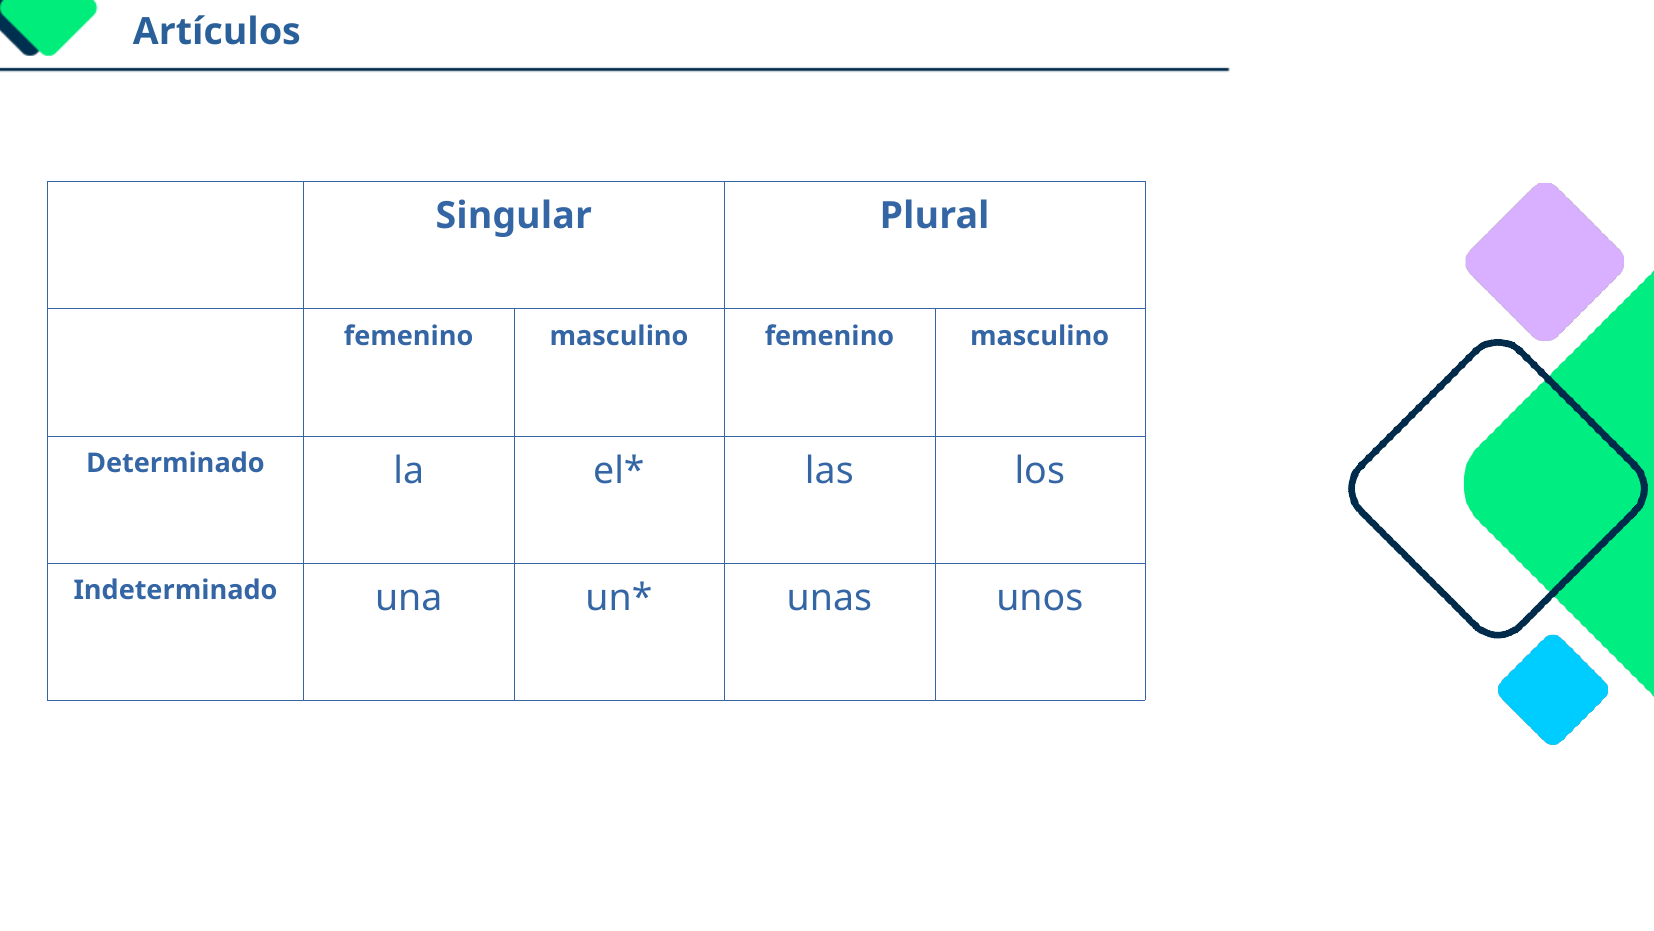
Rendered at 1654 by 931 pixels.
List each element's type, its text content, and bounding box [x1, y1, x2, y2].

table_cell las [725, 437, 935, 563]
table_cell masculino [515, 309, 724, 436]
table_cell los [936, 437, 1145, 563]
table_cell unos [936, 564, 1145, 700]
text_box Artículos [118, 0, 562, 60]
table_cell Indeterminado [48, 564, 303, 700]
table_header [48, 182, 303, 308]
table_cell Determinado [48, 437, 303, 563]
table_cell un* [515, 564, 724, 700]
table_cell [48, 309, 303, 436]
table_cell femenino [304, 309, 514, 436]
picture [0, 0, 1654, 872]
table_header Singular [304, 182, 724, 308]
table_header Plural [725, 182, 1145, 308]
table_cell unas [725, 564, 935, 700]
table_cell una [304, 564, 514, 700]
table_cell femenino [725, 309, 935, 436]
table_cell masculino [936, 309, 1145, 436]
table_cell el* [515, 437, 724, 563]
table_cell la [304, 437, 514, 563]
